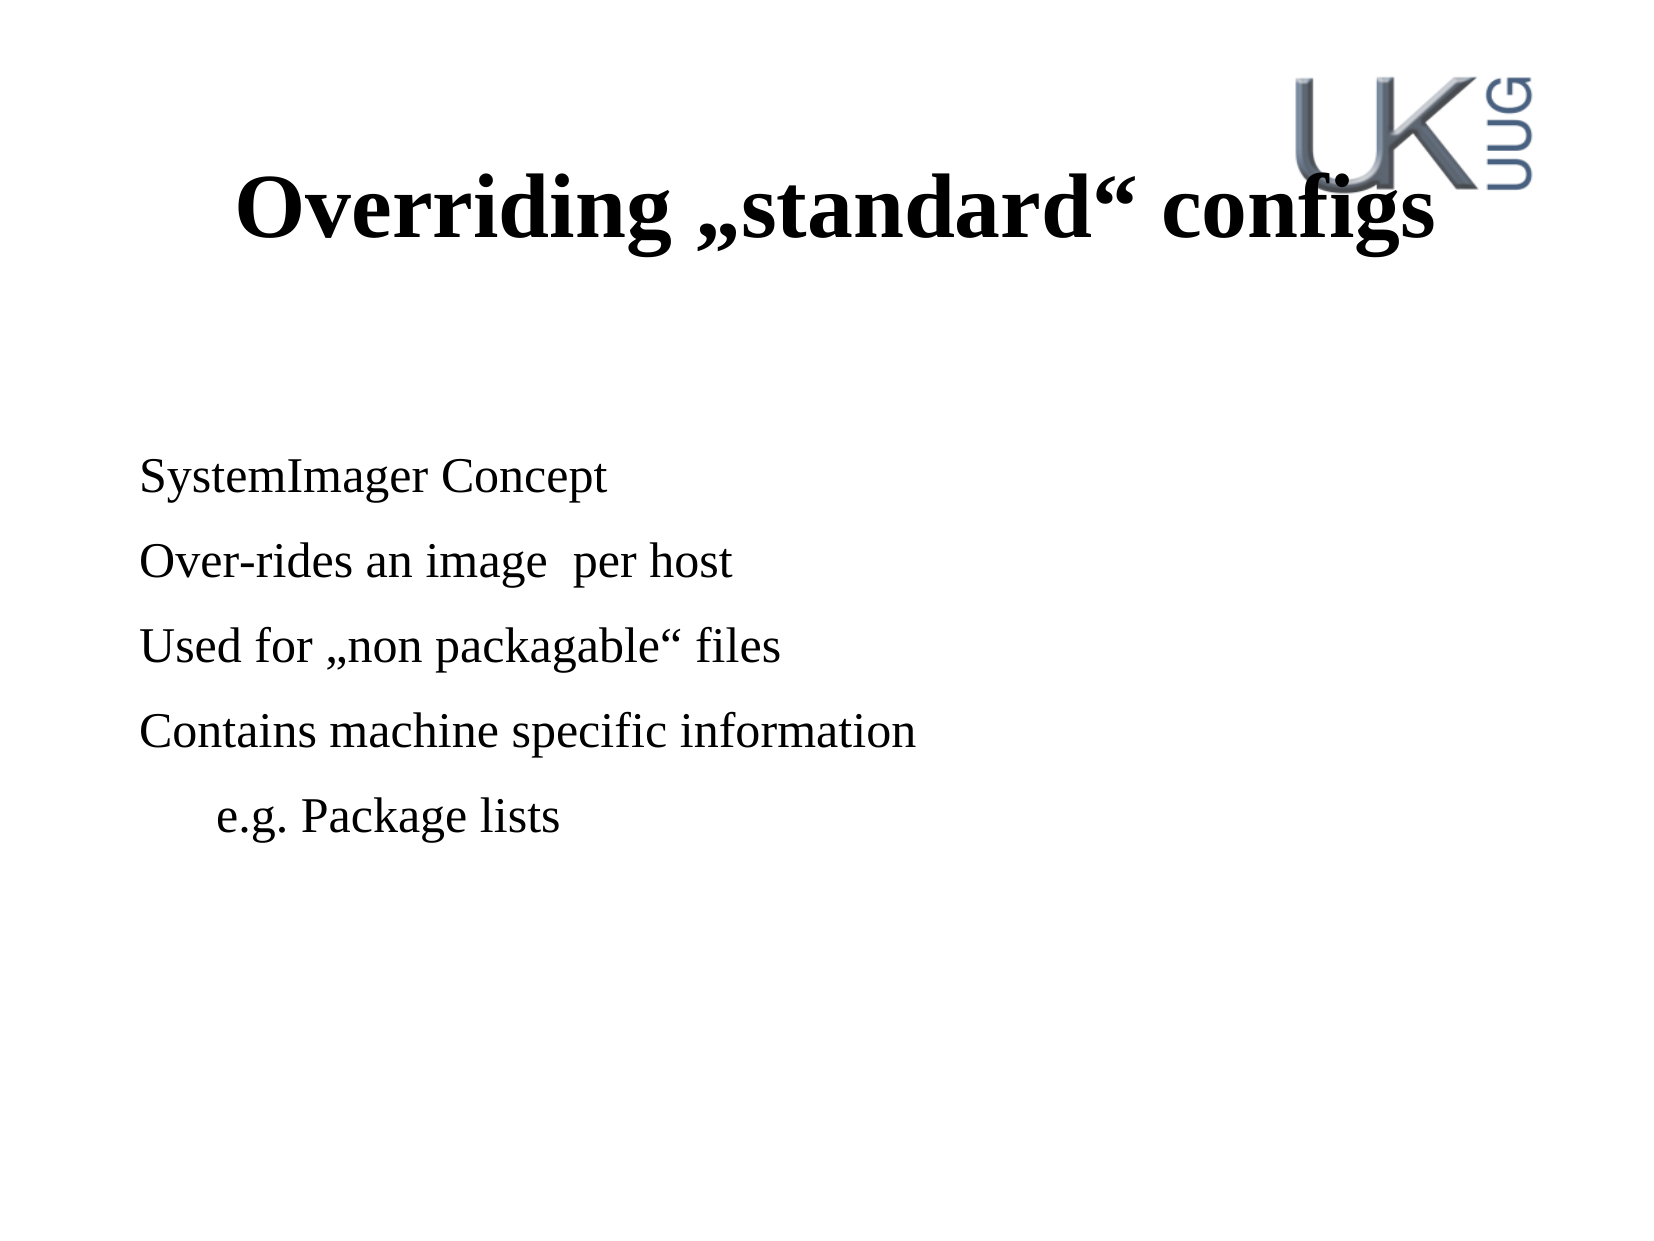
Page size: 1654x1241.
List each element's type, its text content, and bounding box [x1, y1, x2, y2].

title Overriding „standard“ configs [121, 102, 1534, 311]
picture [1289, 74, 1538, 196]
list SystemImager Concept Over-rides an image per host Used for „non packagable“ files Contains machine specific information e.g. Package lists [121, 344, 1534, 1127]
